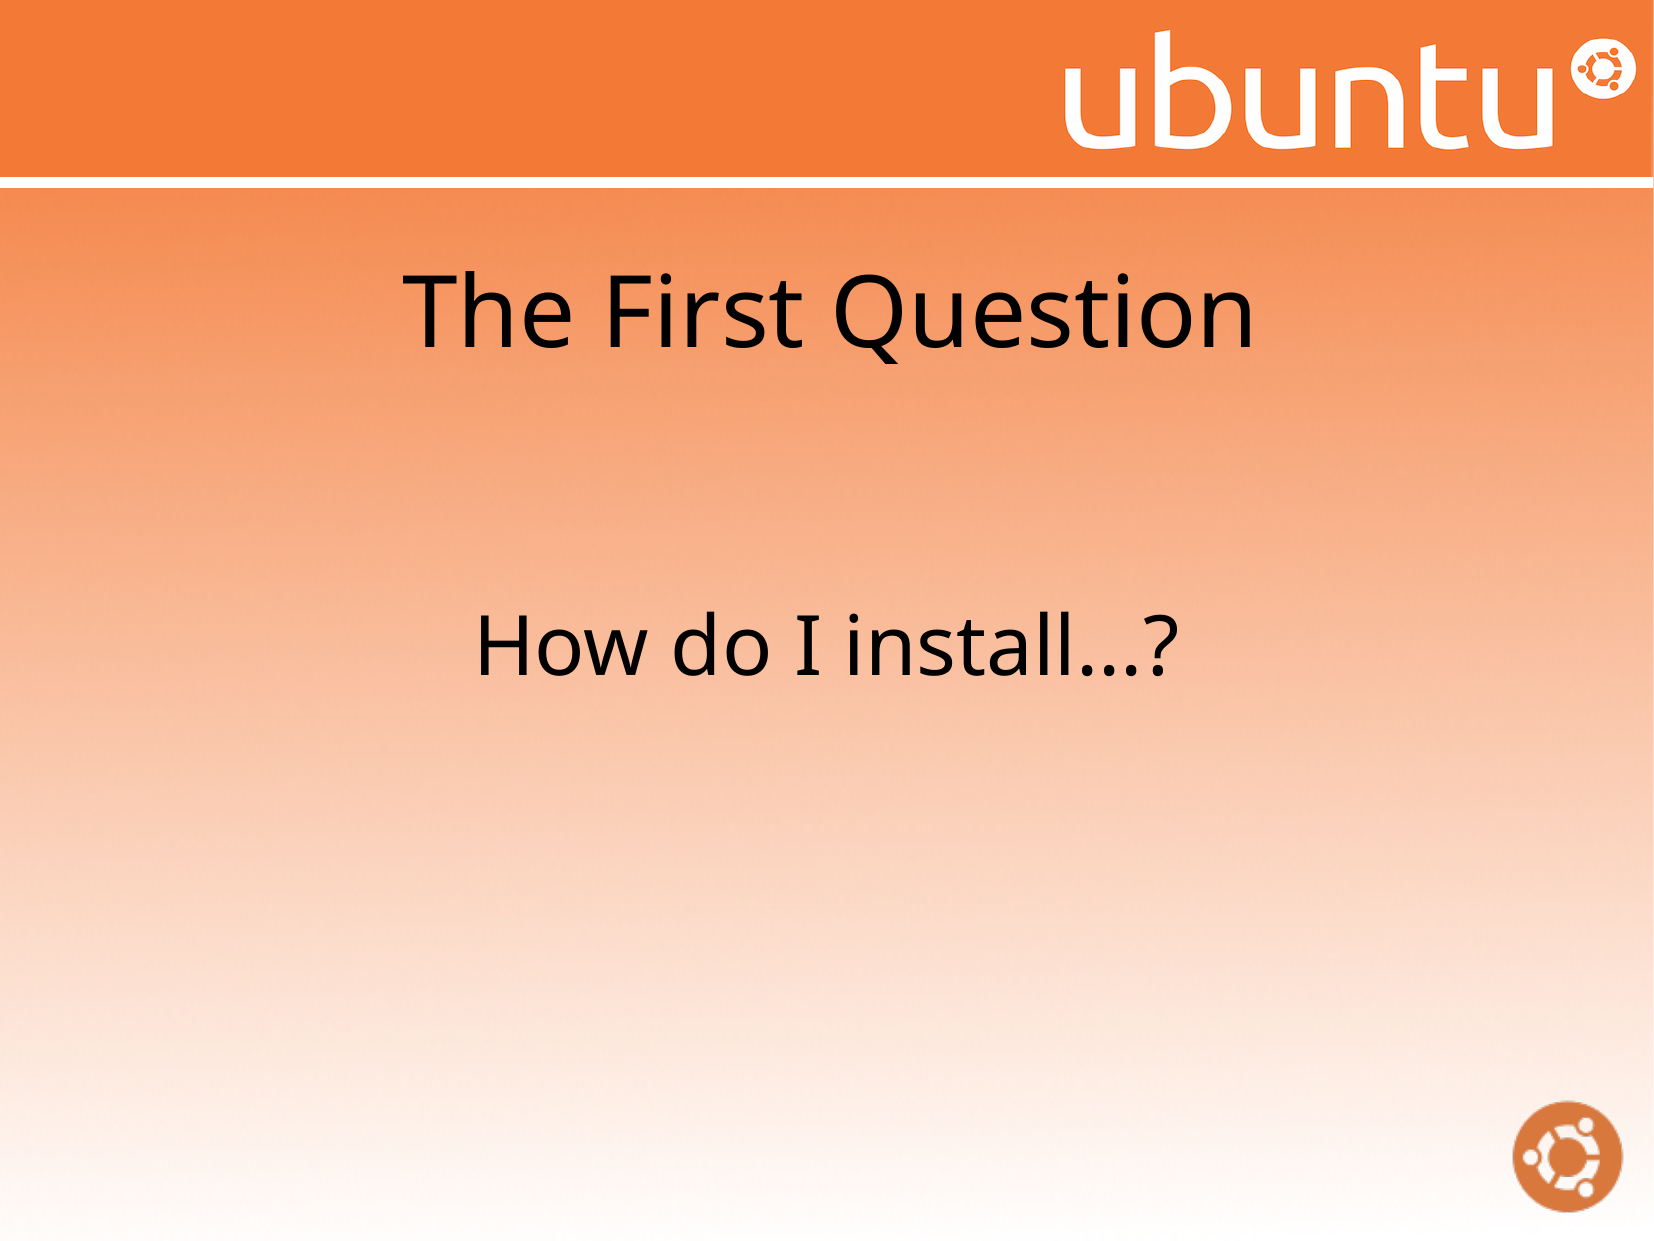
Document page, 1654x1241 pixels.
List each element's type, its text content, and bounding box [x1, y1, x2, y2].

subtitle How do I install...? [82, 290, 1571, 1109]
title The First Question [86, 205, 1576, 413]
picture [0, 0, 1654, 1241]
